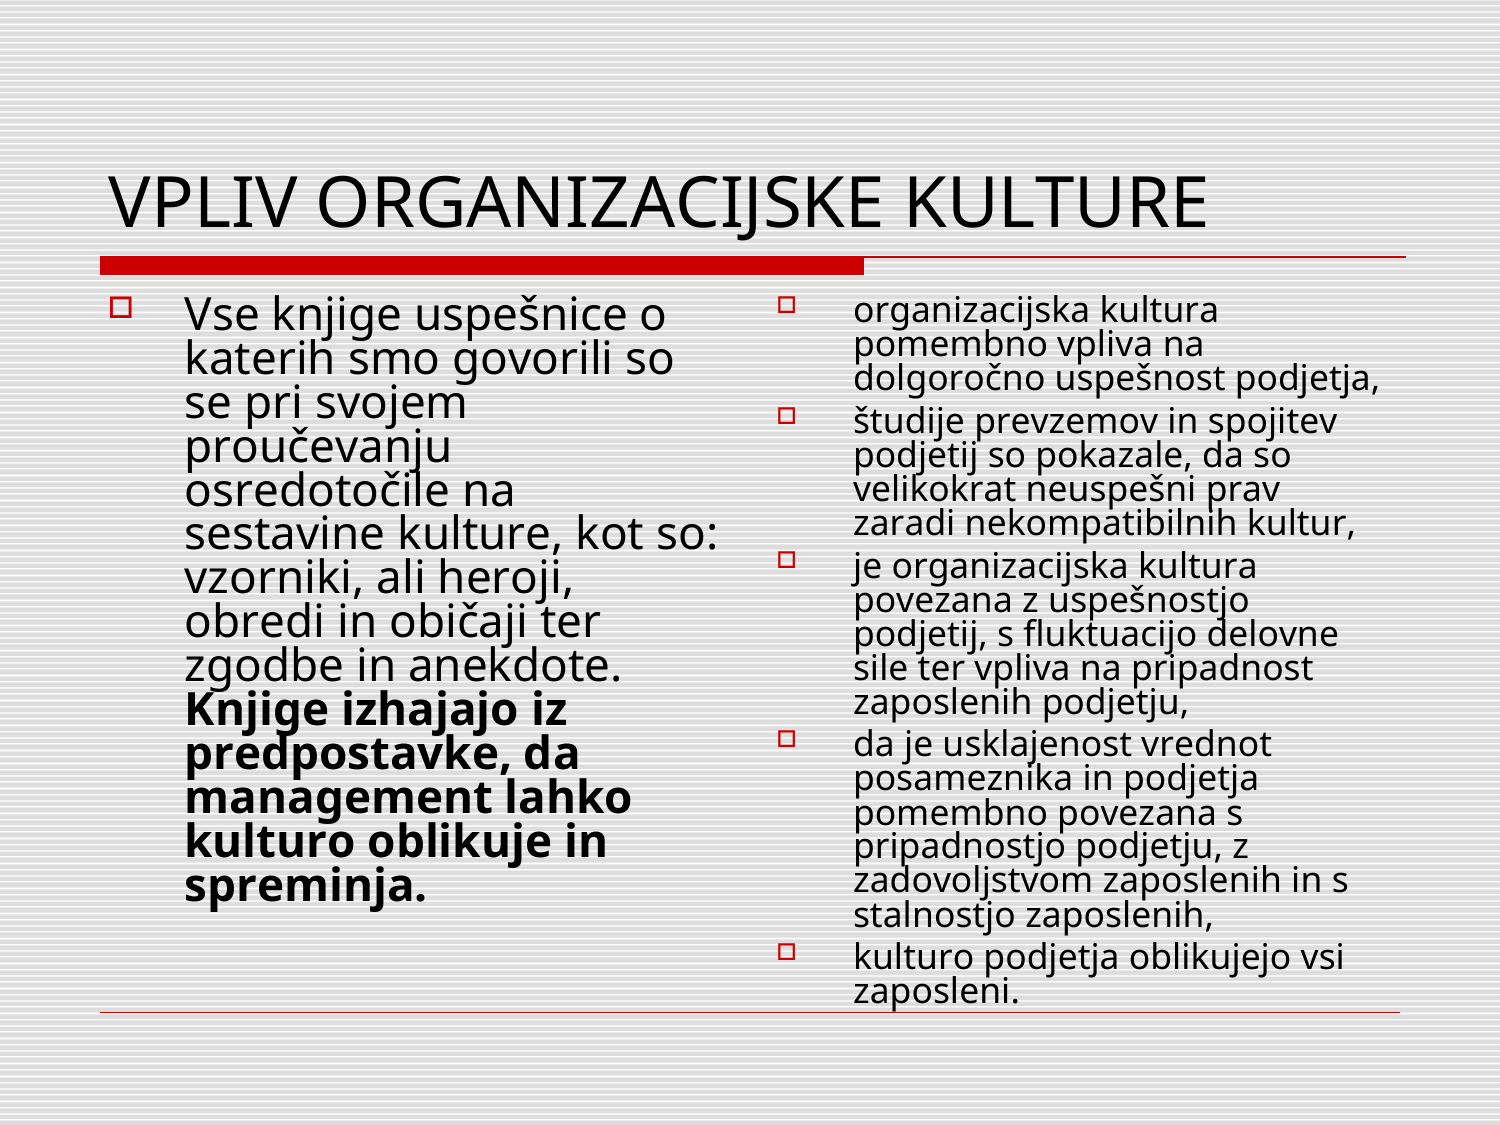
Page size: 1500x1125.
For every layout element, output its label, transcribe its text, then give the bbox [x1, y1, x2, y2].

list Vse knjige uspešnice o katerih smo govorili so se pri svojem proučevanju osredotočile na sestavine kulture, kot so: vzorniki, ali heroji, obredi in običaji ter zgodbe in anekdote. Knjige izhajajo iz predpostavke, da management lahko kulturo oblikuje in spreminja. [92, 287, 738, 988]
title VPLIV ORGANIZACIJSKE KULTURE [94, 49, 1407, 250]
list organizacijska kultura pomembno vpliva na dolgoročno uspešnost podjetja, študije prevzemov in spojitev podjetij so pokazale, da so velikokrat neuspešni prav zaradi nekompatibilnih kultur, je organizacijska kultura povezana z uspešnostjo podjetij, s fluktuacijo delovne sile ter vpliva na pripadnost zaposlenih podjetju, da je usklajenost vrednot posameznika in podjetja pomembno povezana s pripadnostjo podjetju, z zadovoljstvom zaposlenih in s stalnostjo zaposlenih, kulturo podjetja oblikujejo vsi zaposleni. [761, 287, 1406, 988]
picture [0, 0, 1500, 1125]
